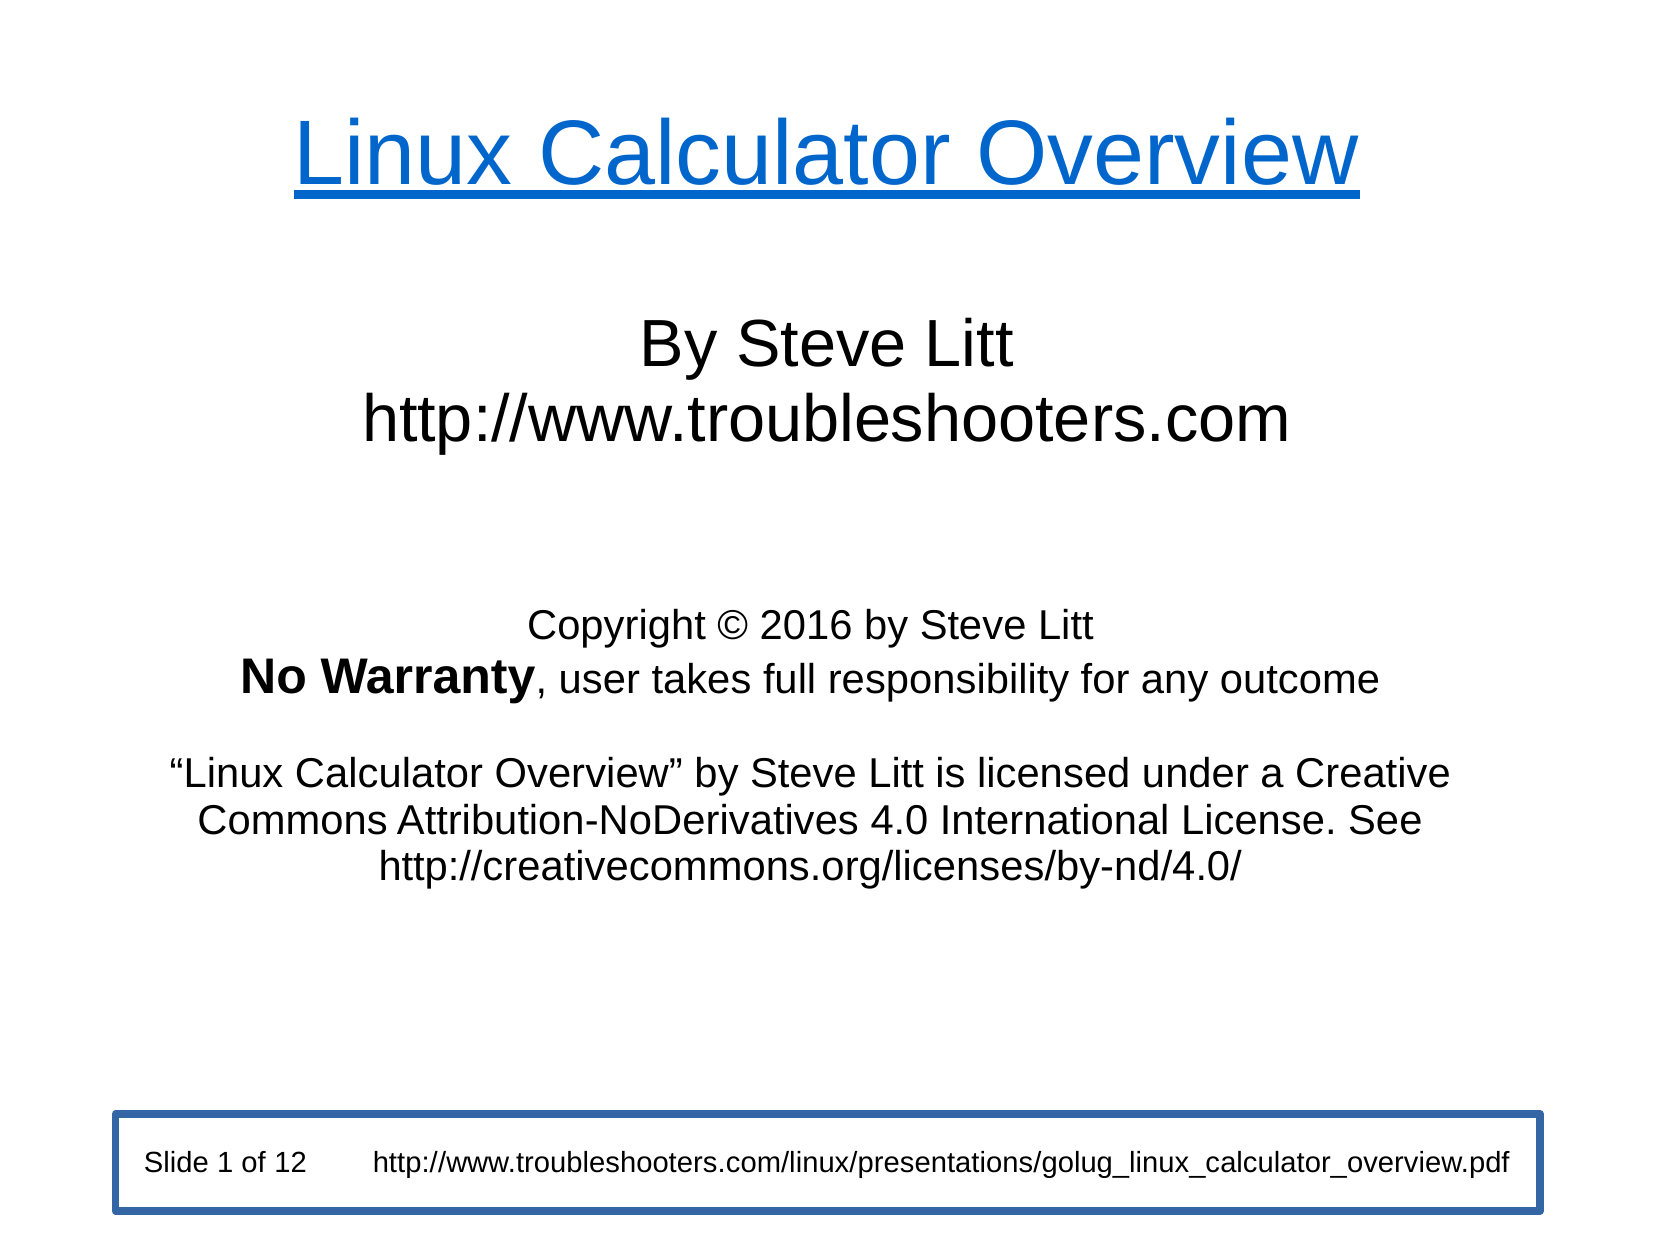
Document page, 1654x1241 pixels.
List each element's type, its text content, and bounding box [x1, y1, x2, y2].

text_box By Steve Litt http://www.troubleshooters.com [82, 305, 1571, 456]
text_box Slide <number> of 12 http://www.troubleshooters.com/linux/presentations/golug_linux_calculator_overview.pdf [115, 1113, 1541, 1212]
title Linux Calculator Overview [82, 49, 1571, 257]
text_box Copyright © 2016 by Steve Litt No Warranty, user takes full responsibility for any outcome “Linux Calculator Overview” by Steve Litt is licensed under a Creative Commons Attribution-NoDerivatives 4.0 International License. See http://creativecommons.org/licenses/by-nd/4.0/ [82, 547, 1538, 991]
